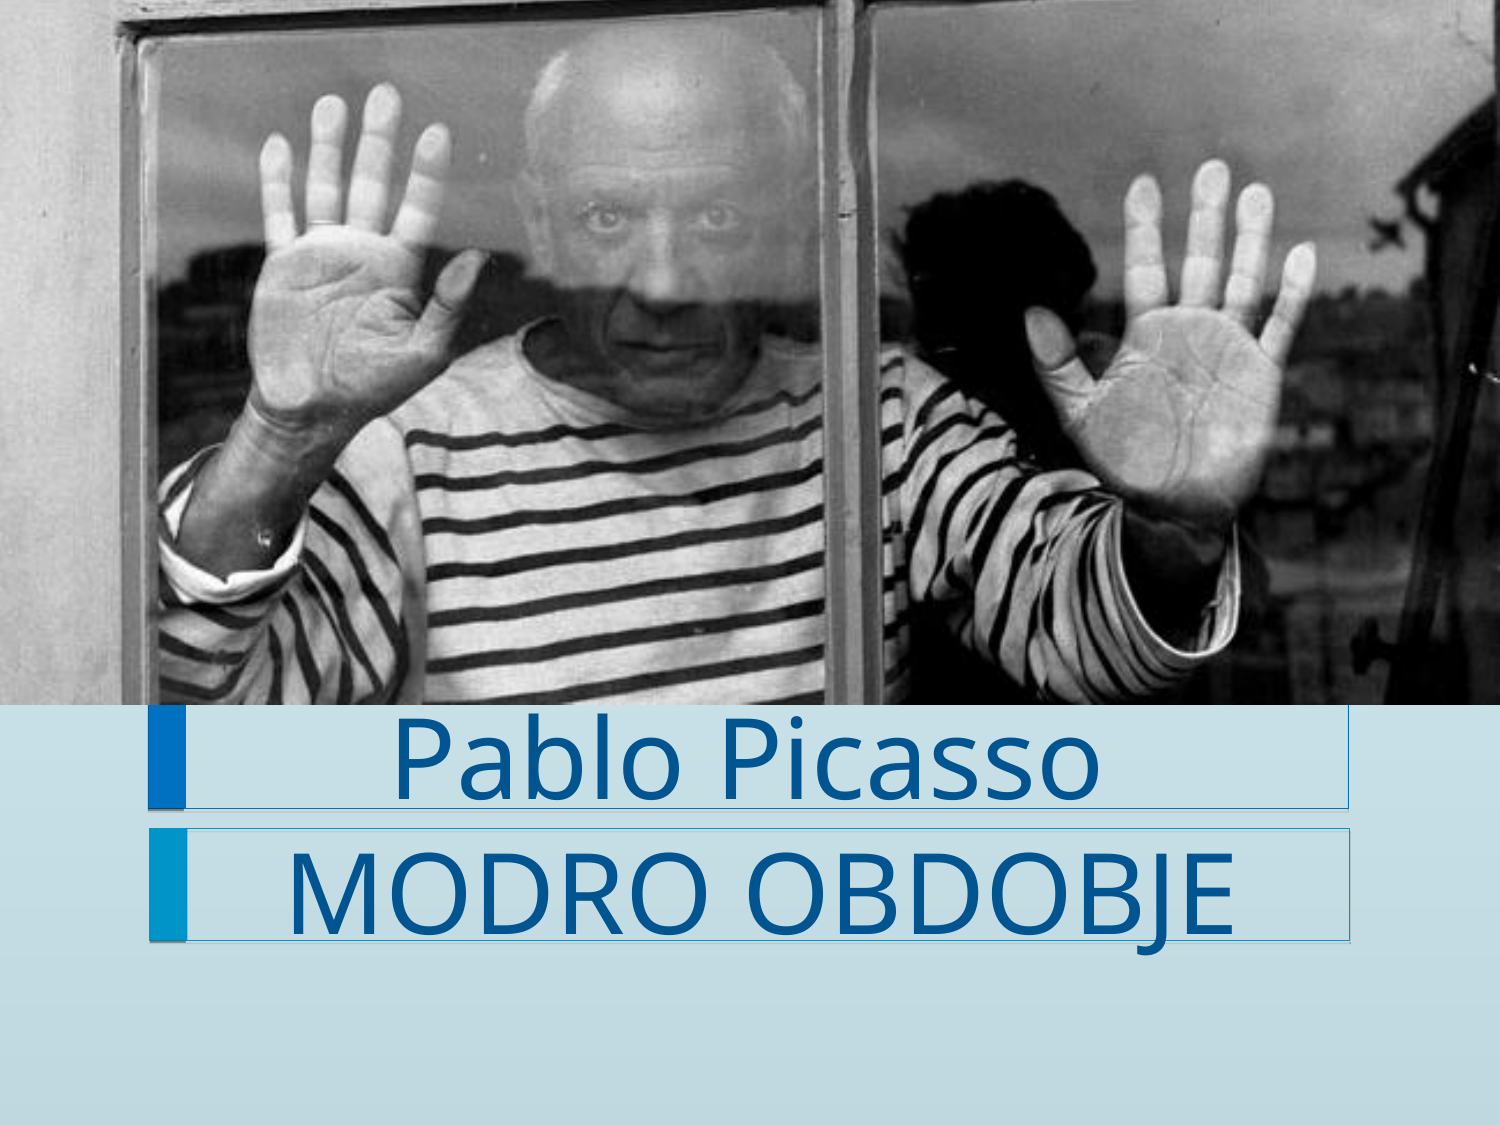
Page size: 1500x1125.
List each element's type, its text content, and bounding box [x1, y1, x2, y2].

title Pablo Picasso MODRO OBDOBJE [199, 679, 1325, 843]
picture [0, 0, 1500, 705]
